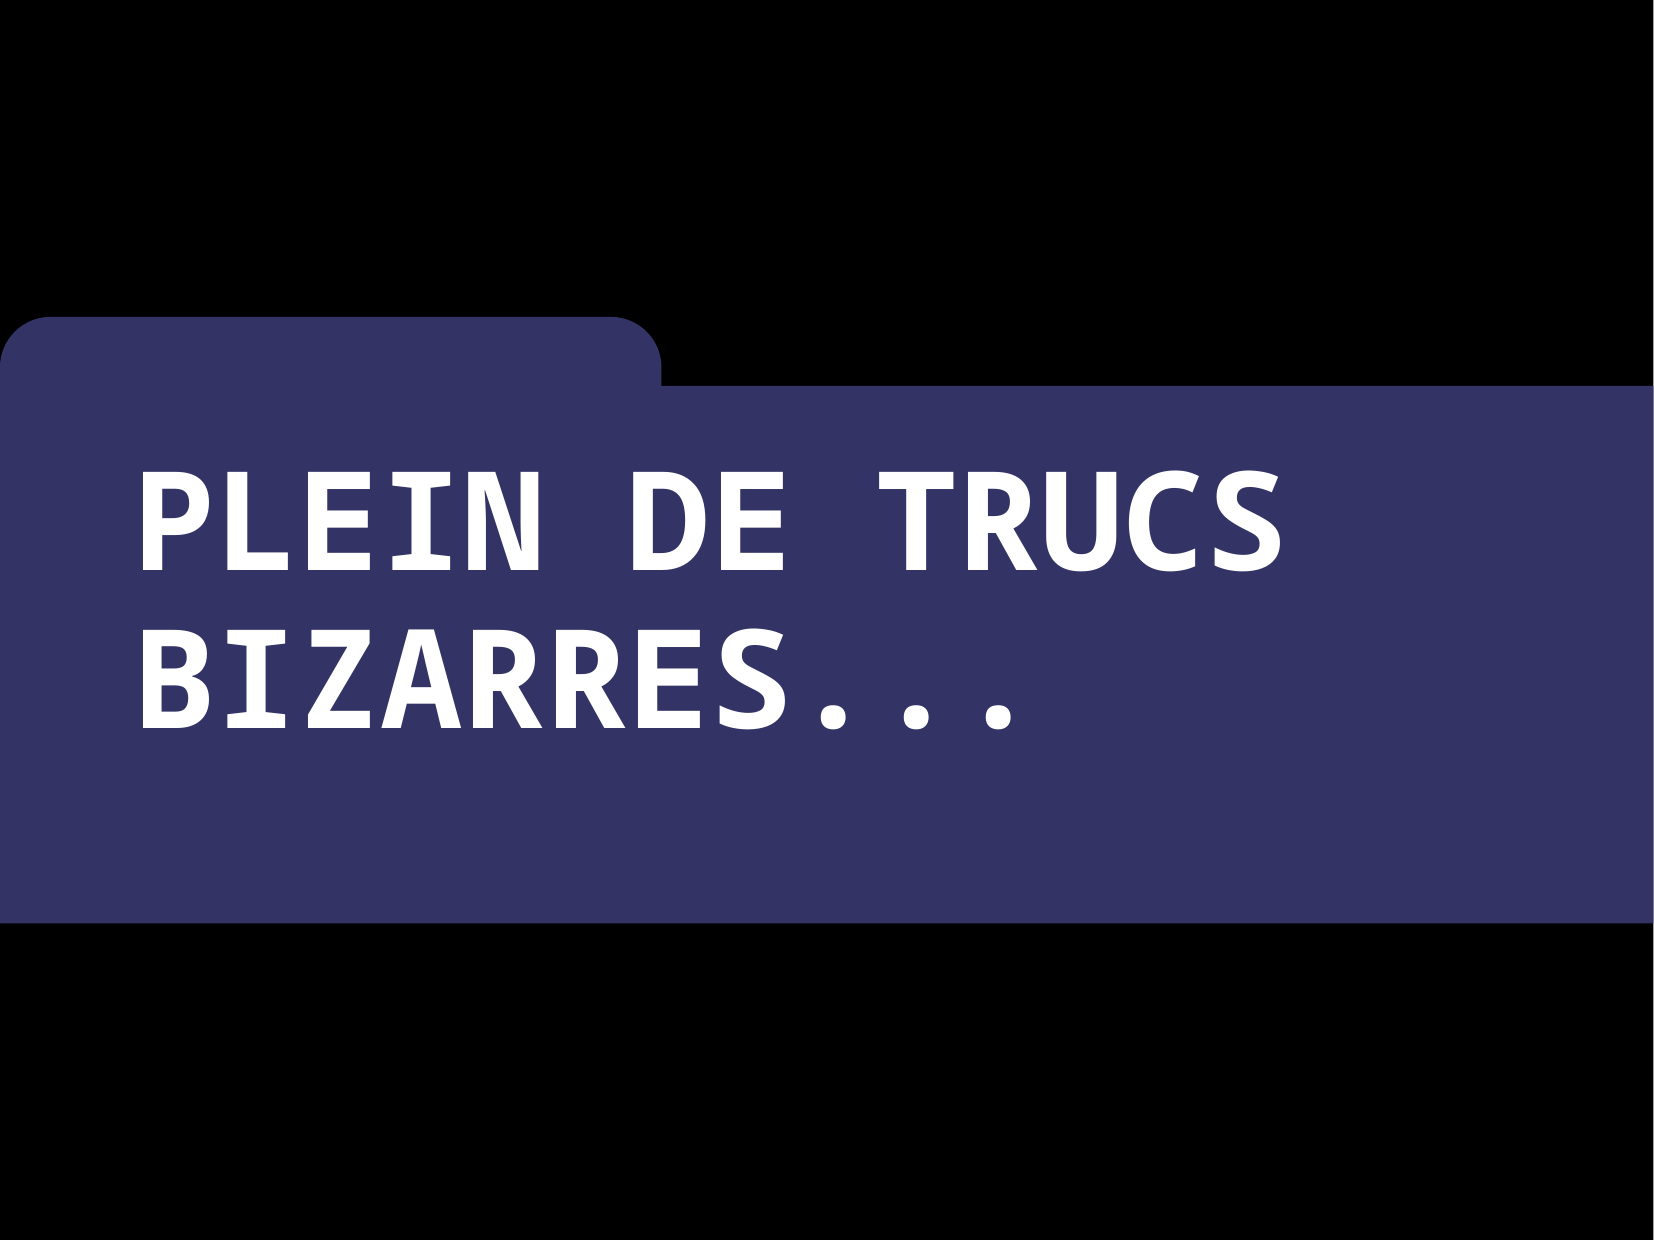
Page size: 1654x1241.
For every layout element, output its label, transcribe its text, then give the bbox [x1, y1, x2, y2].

text_box [0, 316, 1654, 924]
text_box PLEIN DE TRUCS BIZARRES... [118, 437, 1565, 768]
